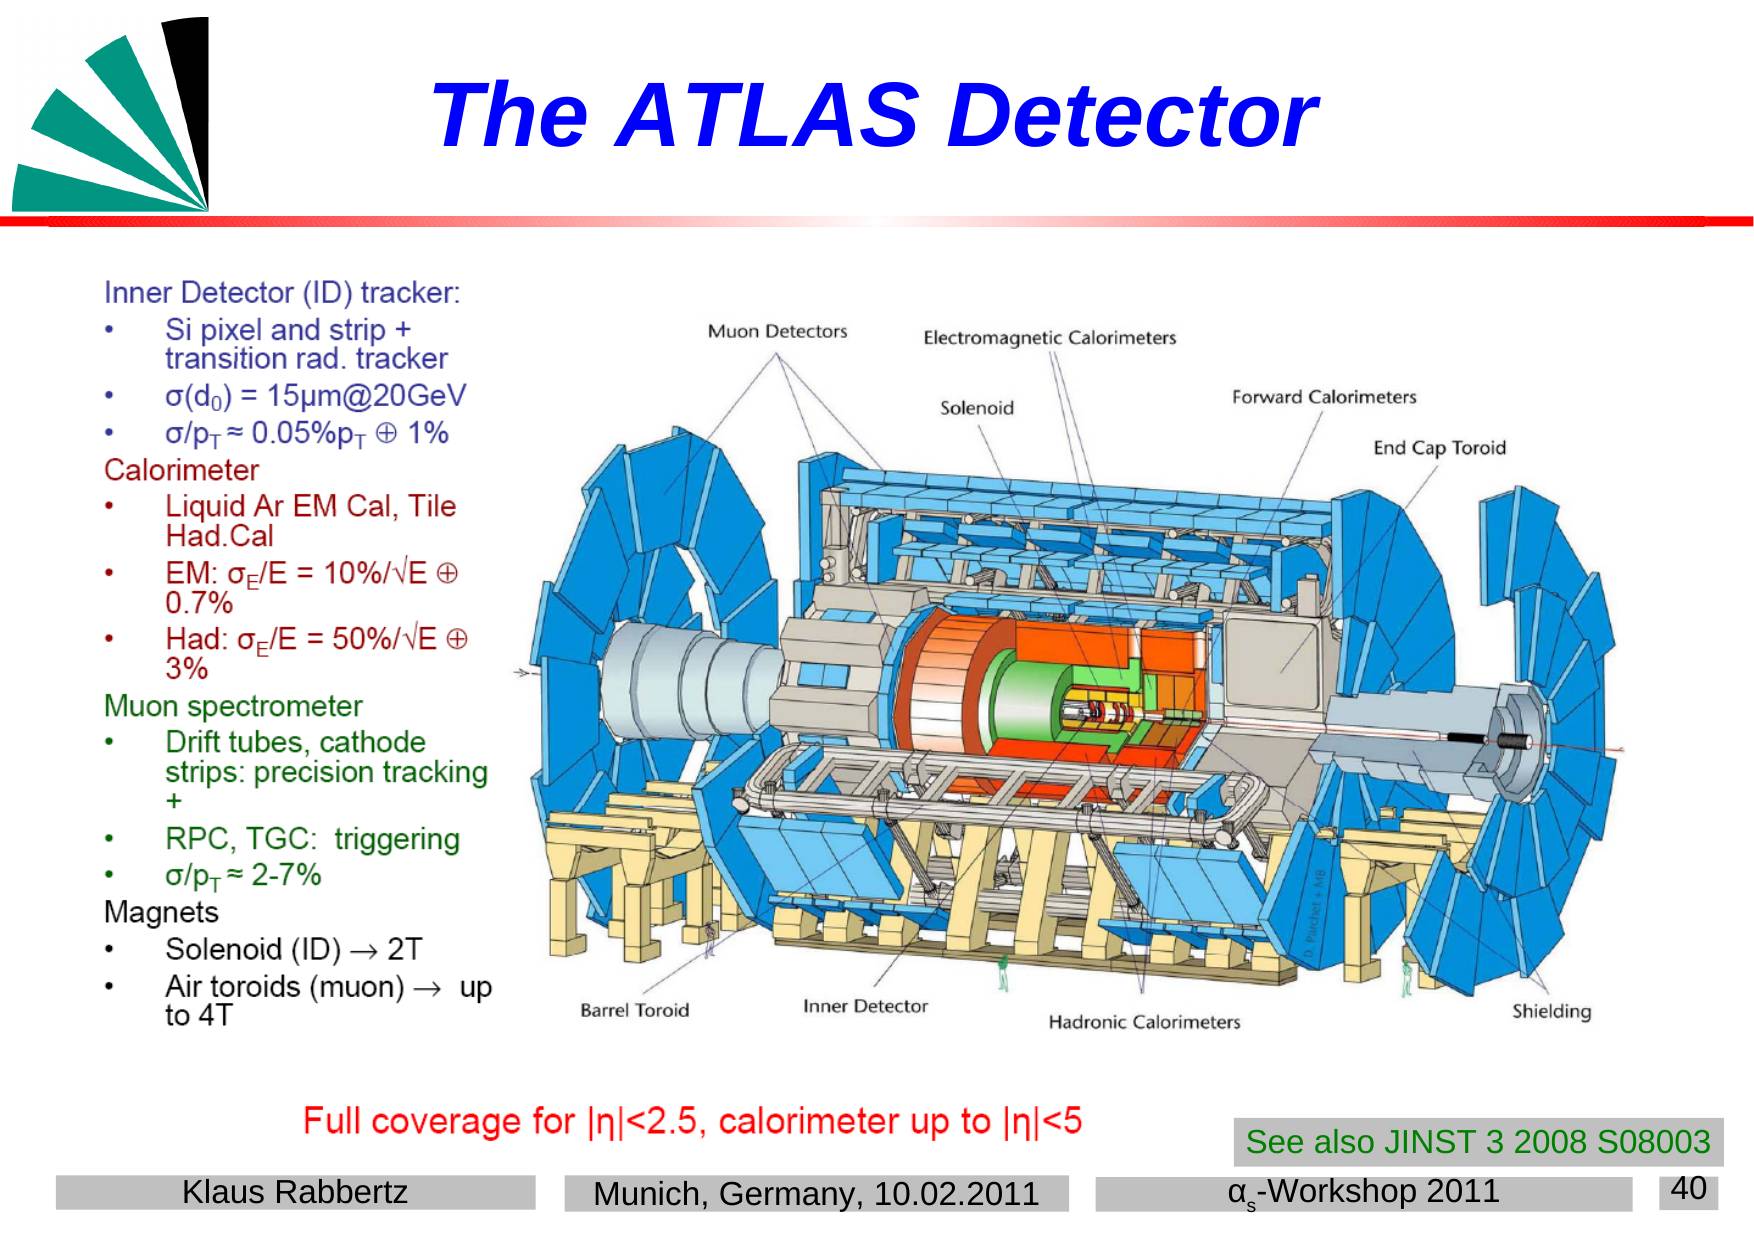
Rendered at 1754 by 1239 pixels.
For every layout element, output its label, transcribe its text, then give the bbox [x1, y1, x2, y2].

picture [83, 262, 1632, 1151]
picture [12, 17, 209, 214]
text_box See also JINST 3 2008 S08003 [1233, 1117, 1724, 1167]
title The ATLAS Detector [220, 27, 1525, 202]
